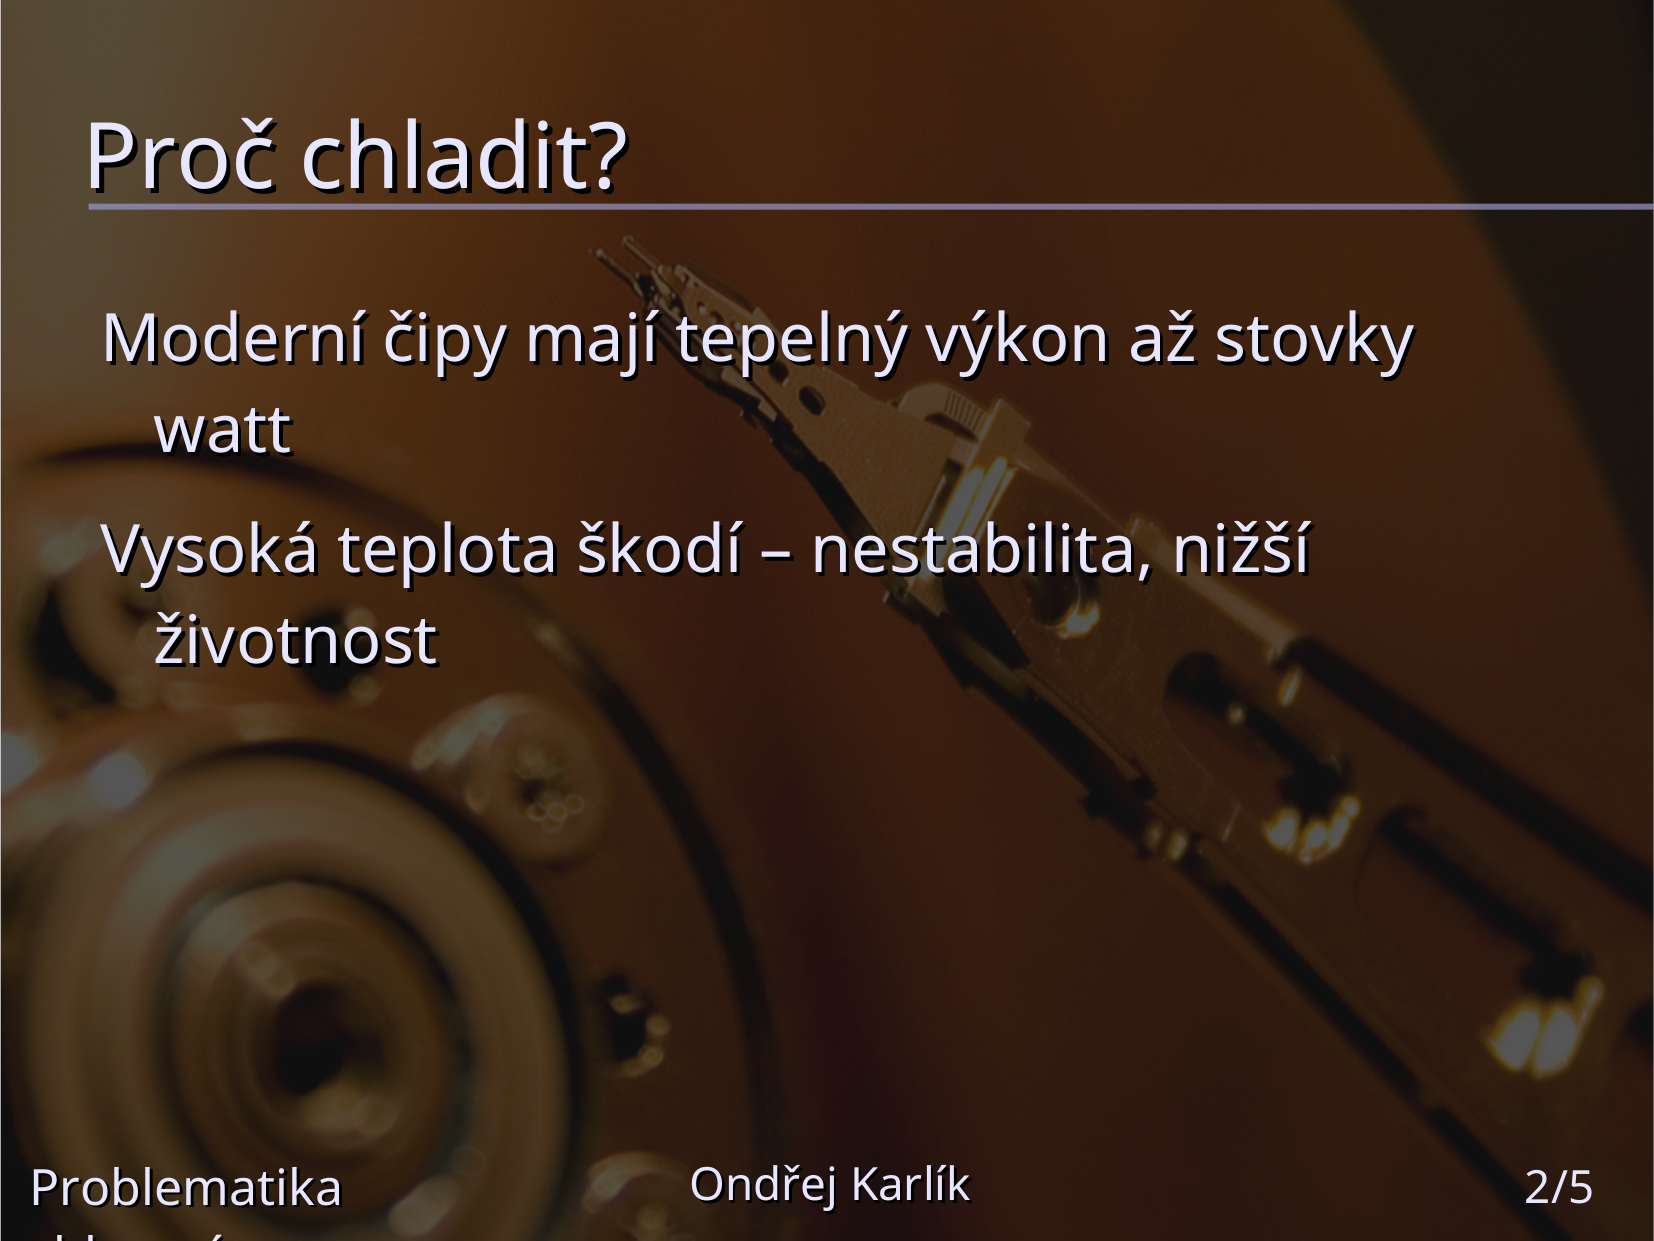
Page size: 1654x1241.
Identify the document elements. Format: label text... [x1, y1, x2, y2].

list Moderní čipy mají tepelný výkon až stovky watt Vysoká teplota škodí – nestabilita, nižší životnost [82, 290, 1571, 1109]
title Proč chladit? [82, 49, 1571, 257]
picture [0, 0, 1654, 1241]
